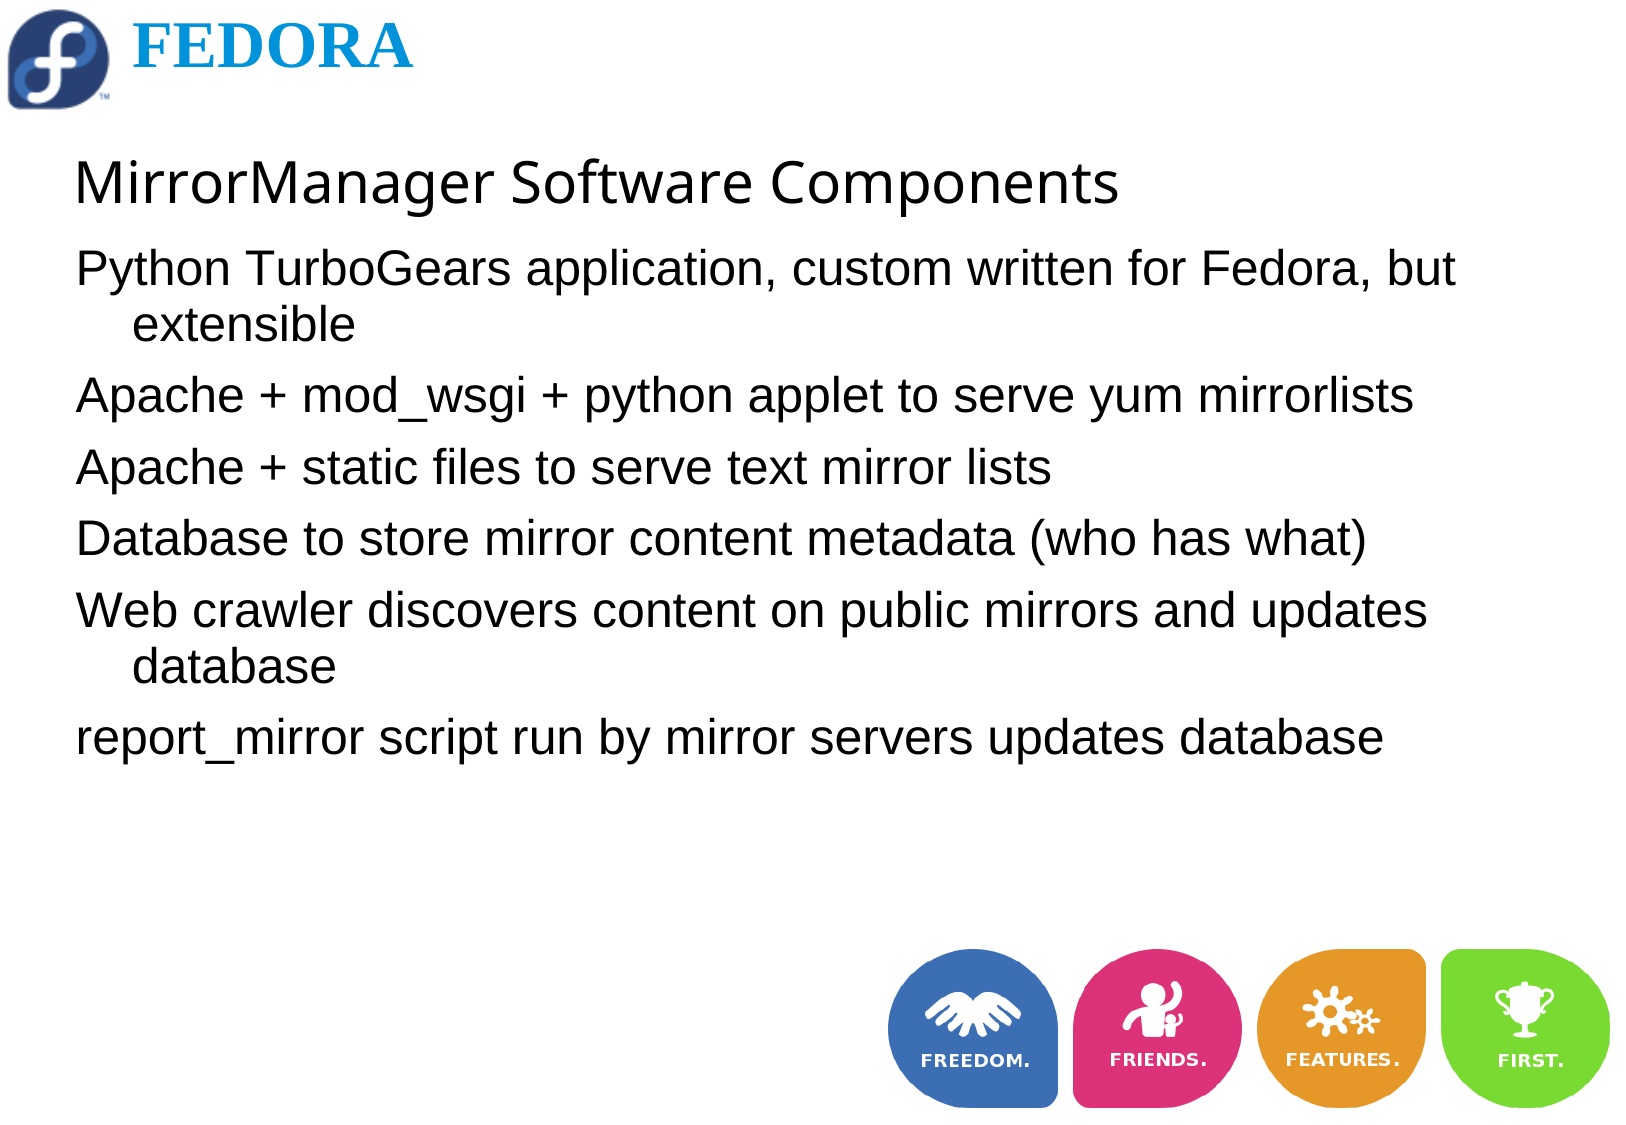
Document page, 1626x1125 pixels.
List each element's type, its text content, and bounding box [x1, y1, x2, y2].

title MirrorManager Software Components [73, 127, 1480, 235]
list Python TurboGears application, custom written for Fedora, but extensible Apache + mod_wsgi + python applet to serve yum mirrorlists Apache + static files to serve text mirror lists Database to store mirror content metadata (who has what) Web crawler discovers content on public mirrors and updates database report_mirror script run by mirror servers updates database [75, 240, 1475, 1065]
picture [888, 949, 1610, 1108]
picture [5, 5, 113, 113]
